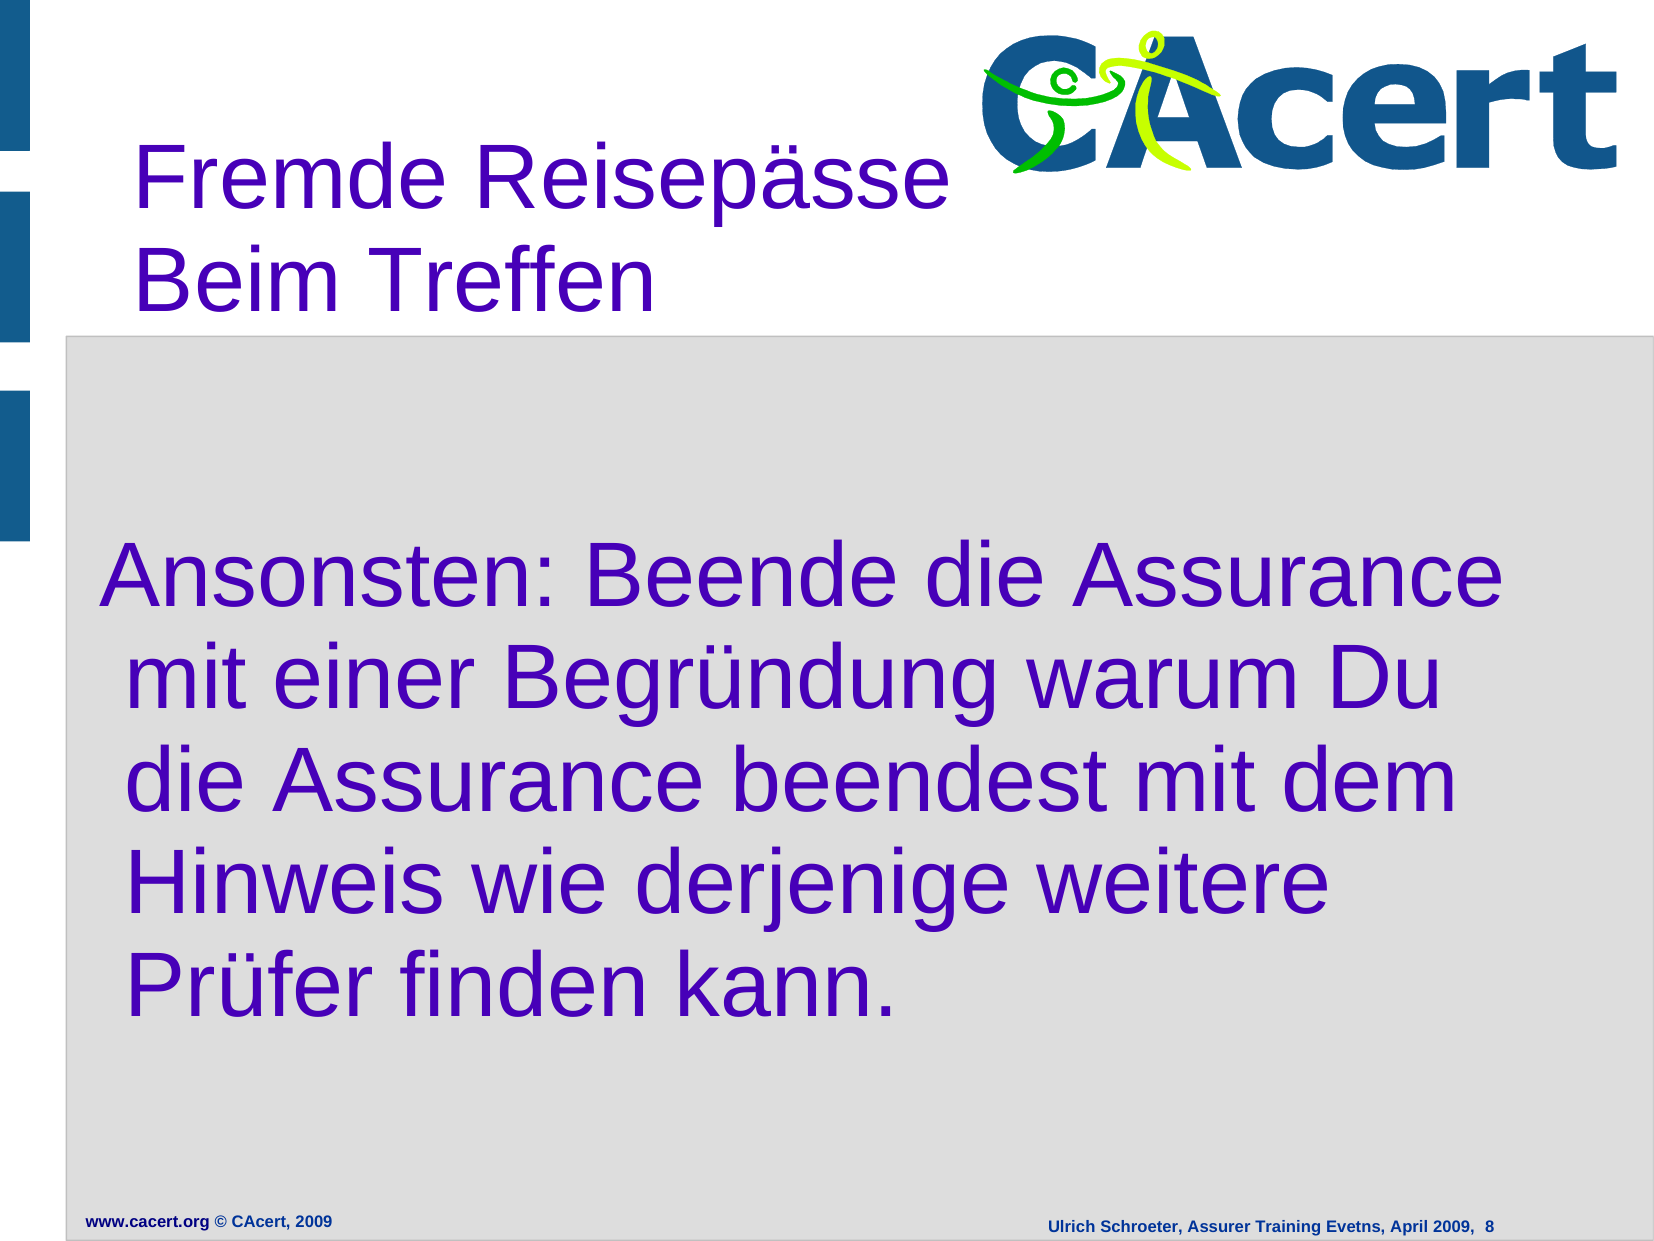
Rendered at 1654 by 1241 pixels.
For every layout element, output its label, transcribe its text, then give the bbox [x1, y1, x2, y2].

text_box Ansonsten: Beende die Assurance mit einer Begründung warum Du die Assurance beendest mit dem Hinweis wie derjenige weitere Prüfer finden kann. [59, 413, 1546, 1044]
text_box Fremde Reisepässe Beim Treffen [118, 118, 970, 339]
